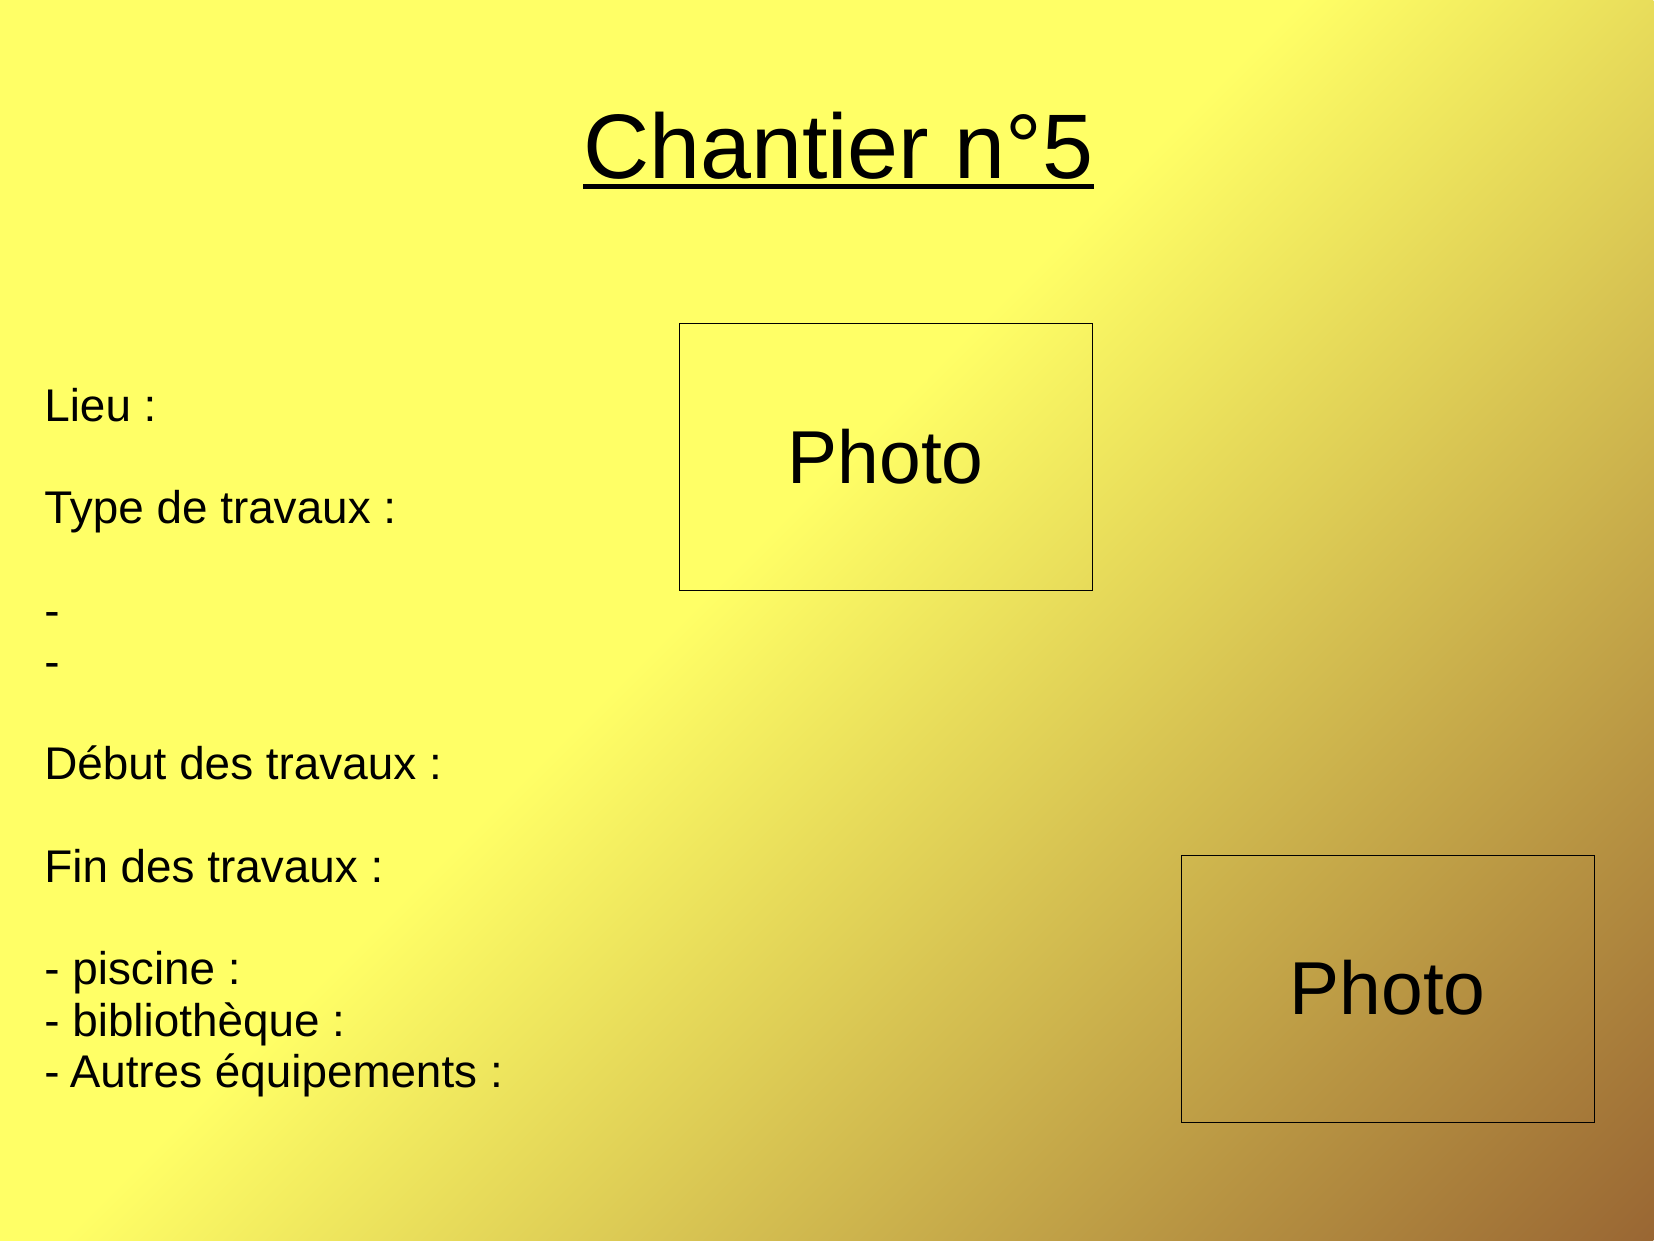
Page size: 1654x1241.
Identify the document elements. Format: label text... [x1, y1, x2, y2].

text_box Photo [1181, 855, 1595, 1123]
text_box Photo [679, 323, 1093, 591]
text_box Lieu : Type de travaux : - - Début des travaux : Fin des travaux : - piscine : - bibliothèque : - Autres équipements : [29, 372, 975, 1204]
text_box Chantier n°5 [188, 88, 1489, 207]
